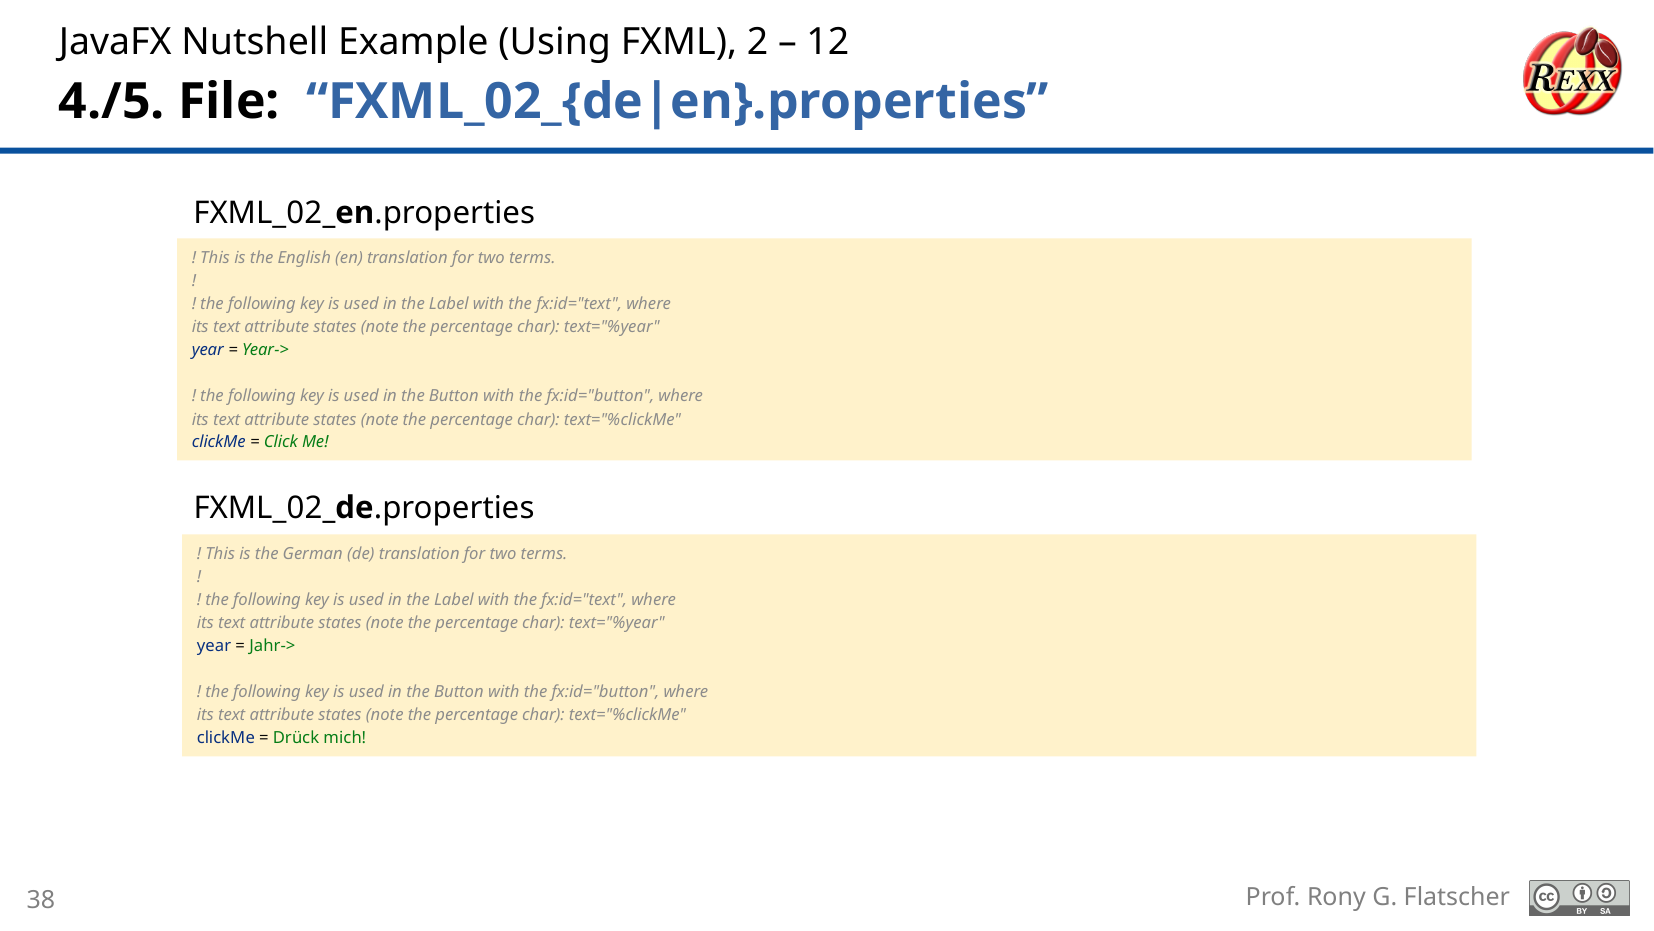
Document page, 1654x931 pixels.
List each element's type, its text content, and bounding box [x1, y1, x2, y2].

text_box ! This is the English (en) translation for two terms. ! ! the following key is used in the Label with the fx:id="text", where its text attribute states (note the percentage char): text="%year" year = Year-> ! the following key is used in the Button with the fx:id="button", where its text attribute states (note the percentage char): text="%clickMe" clickMe = Click Me! [177, 238, 1472, 449]
text_box FXML_02_en.properties [178, 182, 709, 239]
text_box ! This is the German (de) translation for two terms. ! ! the following key is used in the Label with the fx:id="text", where its text attribute states (note the percentage char): text="%year" year = Jahr-> ! the following key is used in the Button with the fx:id="button", where its text attribute states (note the percentage char): text="%clickMe" clickMe = Drück mich! [182, 534, 1477, 745]
title JavaFX Nutshell Example (Using FXML), 2 – 12 4./5. File: “FXML_02_{de|en}.properties” [0, 0, 1625, 148]
text_box FXML_02_de.properties [178, 478, 709, 534]
